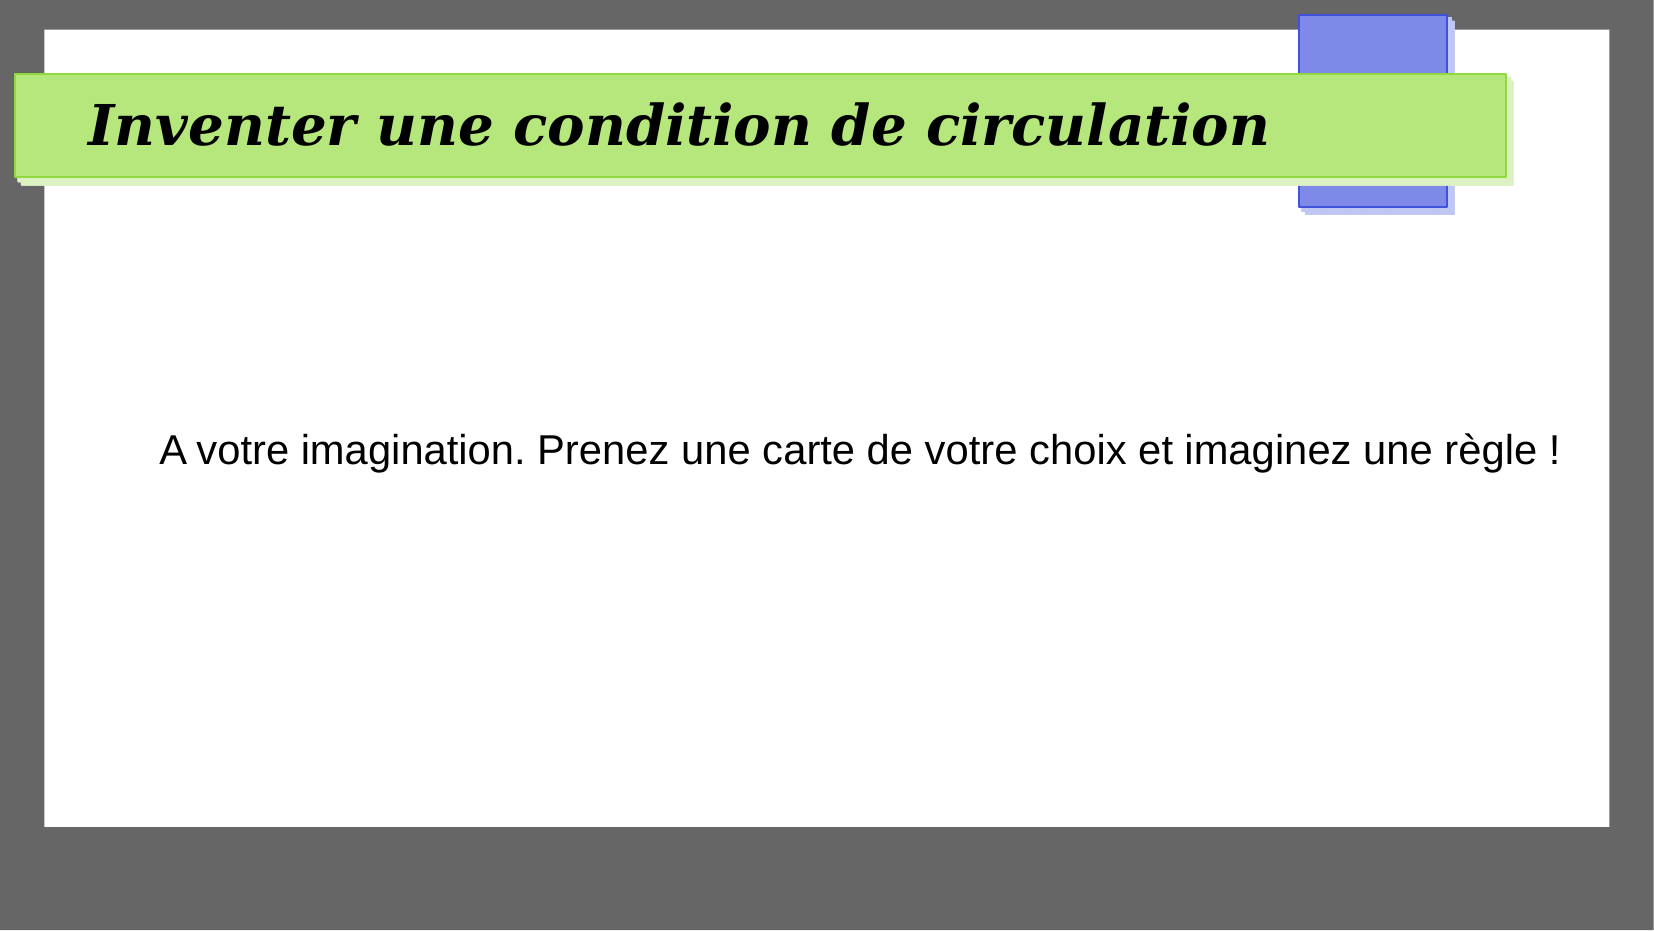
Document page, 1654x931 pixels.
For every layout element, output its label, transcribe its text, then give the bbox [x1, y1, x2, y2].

title Inventer une condition de circulation [88, 73, 1506, 178]
list A votre imagination. Prenez une carte de votre choix et imaginez une règle ! [88, 221, 1565, 813]
